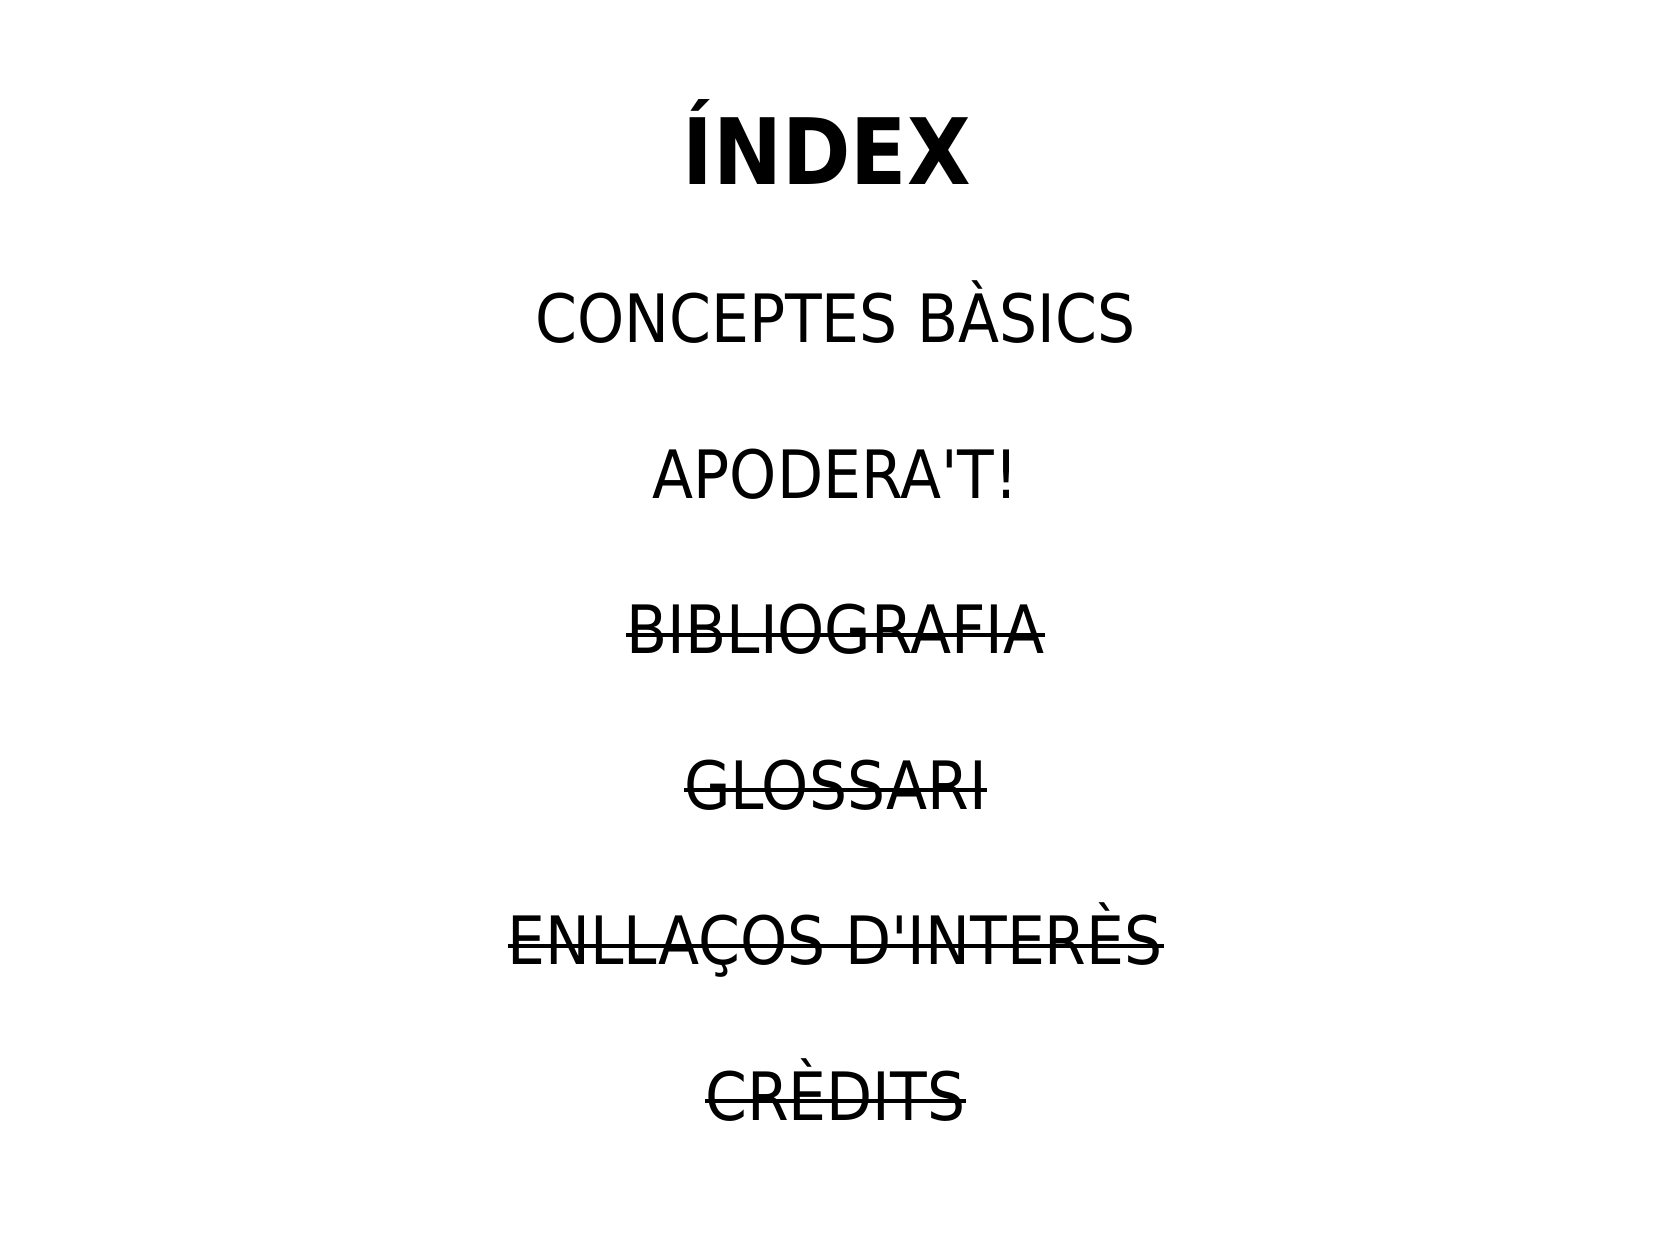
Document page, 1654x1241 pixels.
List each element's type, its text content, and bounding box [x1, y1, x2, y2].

title CONCEPTES BÀSICS APODERA'T! BIBLIOGRAFIA GLOSSARI ENLLAÇOS D'INTERÈS CRÈDITS [425, 280, 1247, 1137]
title ÍNDEX [82, 49, 1571, 257]
